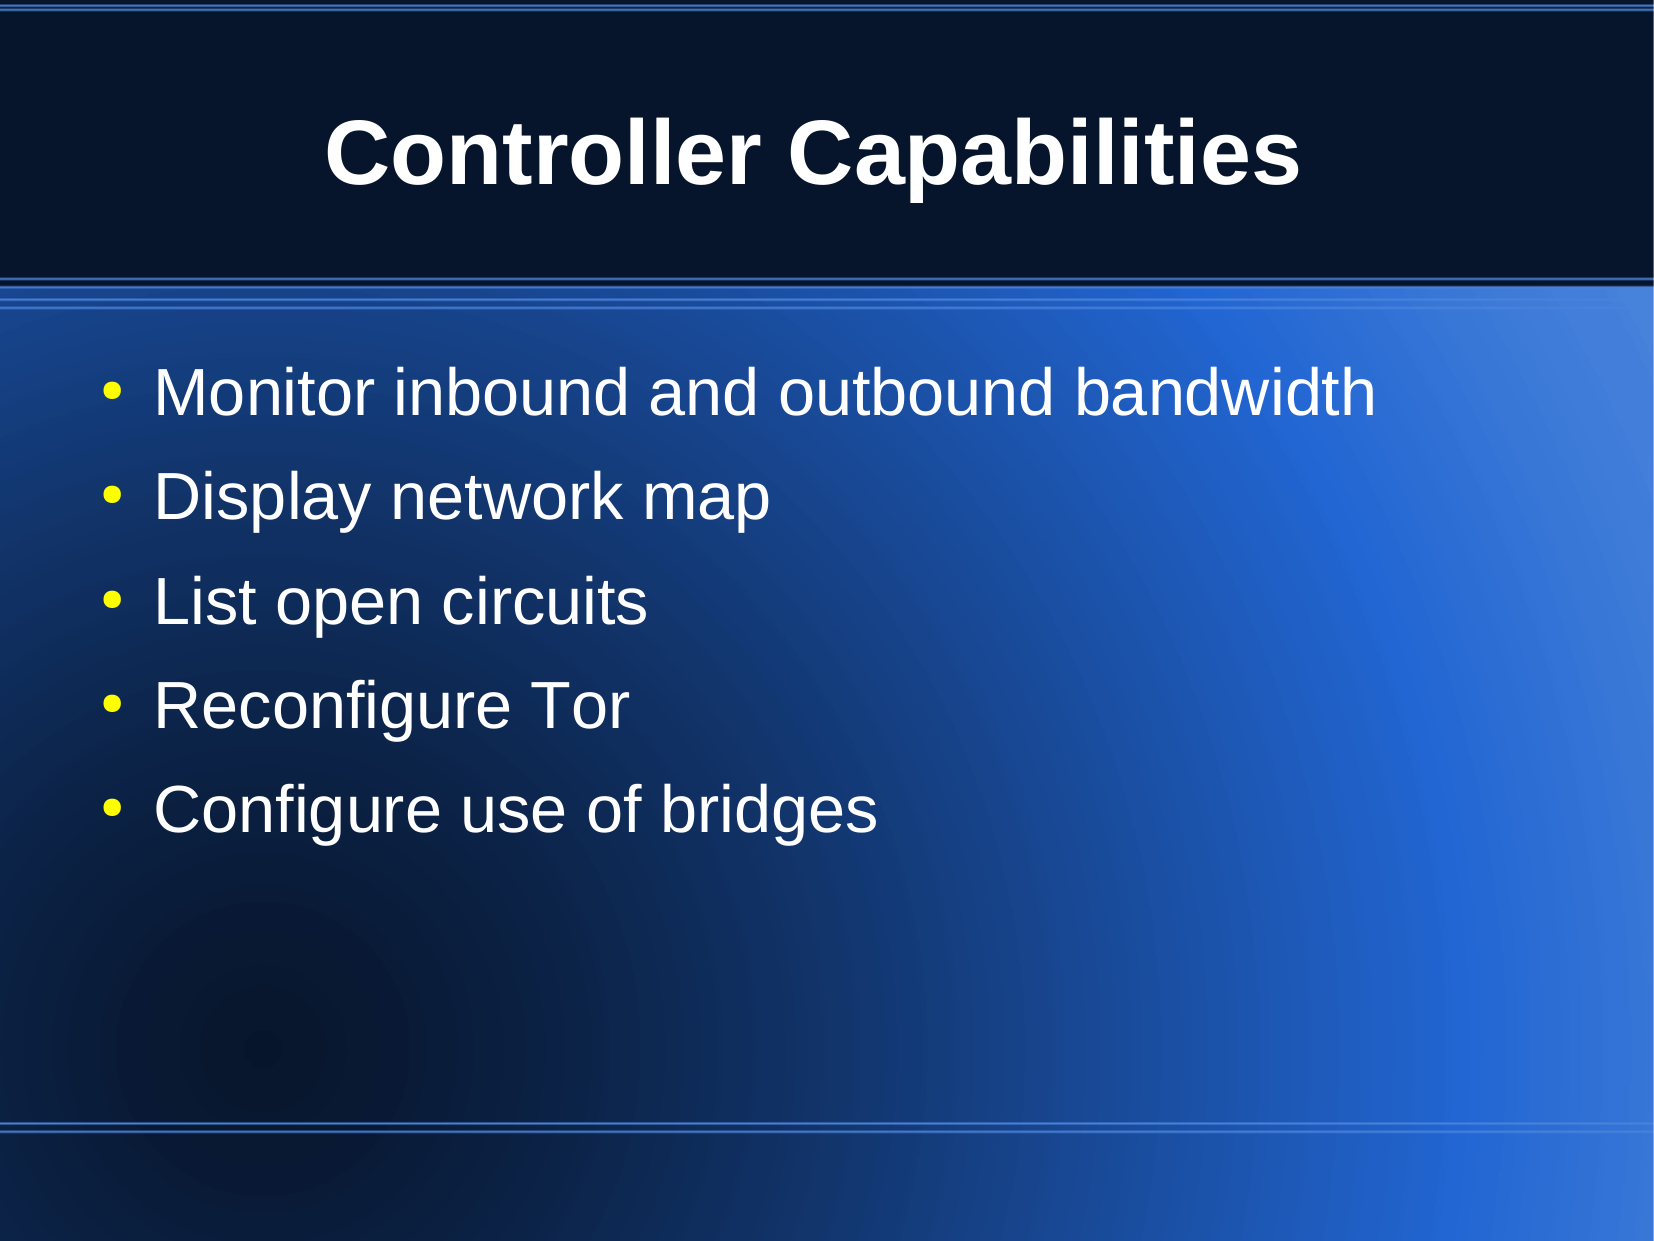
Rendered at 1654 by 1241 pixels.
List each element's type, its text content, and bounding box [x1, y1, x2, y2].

picture [0, 0, 1654, 1241]
list Monitor inbound and outbound bandwidth Display network map List open circuits Reconfigure Tor Configure use of bridges [82, 355, 1571, 1043]
title Controller Capabilities [82, 56, 1571, 250]
